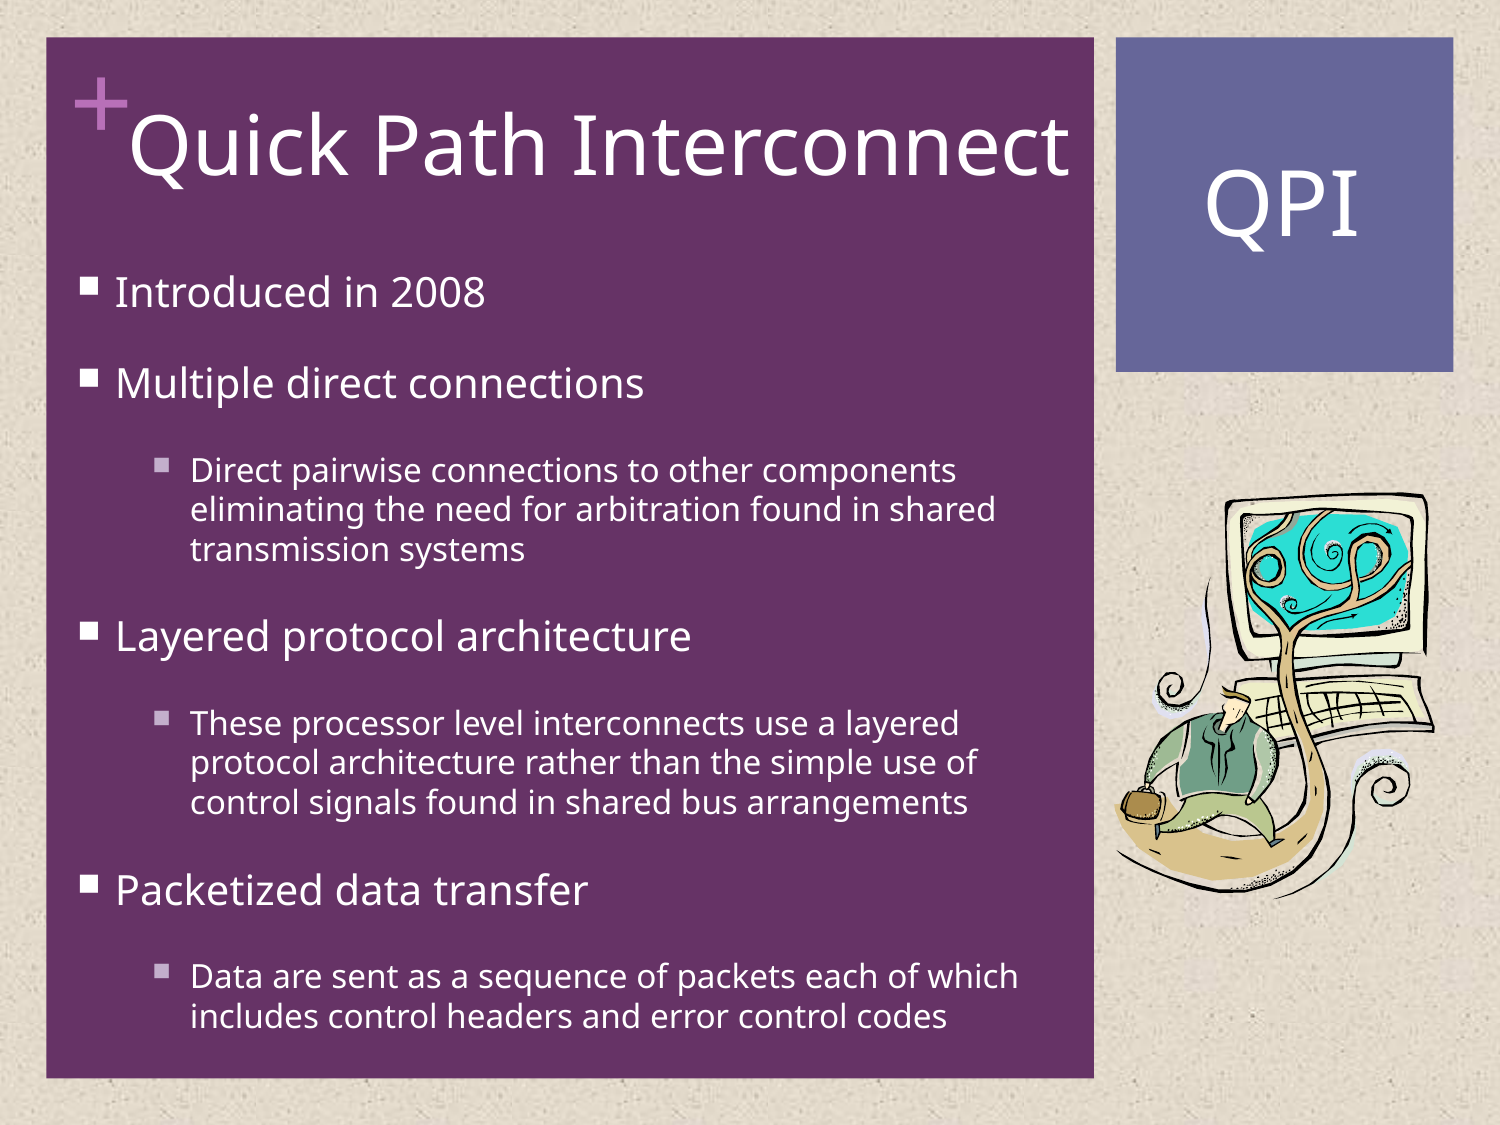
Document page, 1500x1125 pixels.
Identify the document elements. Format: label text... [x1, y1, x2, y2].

title Quick Path Interconnect [112, 37, 1127, 200]
list Introduced in 2008 Multiple direct connections Direct pairwise connections to other components eliminating the need for arbitration found in shared transmission systems Layered protocol architecture These processor level interconnects use a layered protocol architecture rather than the simple use of control signals found in shared bus arrangements Packetized data transfer Data are sent as a sequence of packets each of which includes control headers and error control codes [62, 249, 1077, 1050]
picture [0, 0, 1500, 1125]
text_box QPI [1112, 137, 1450, 263]
